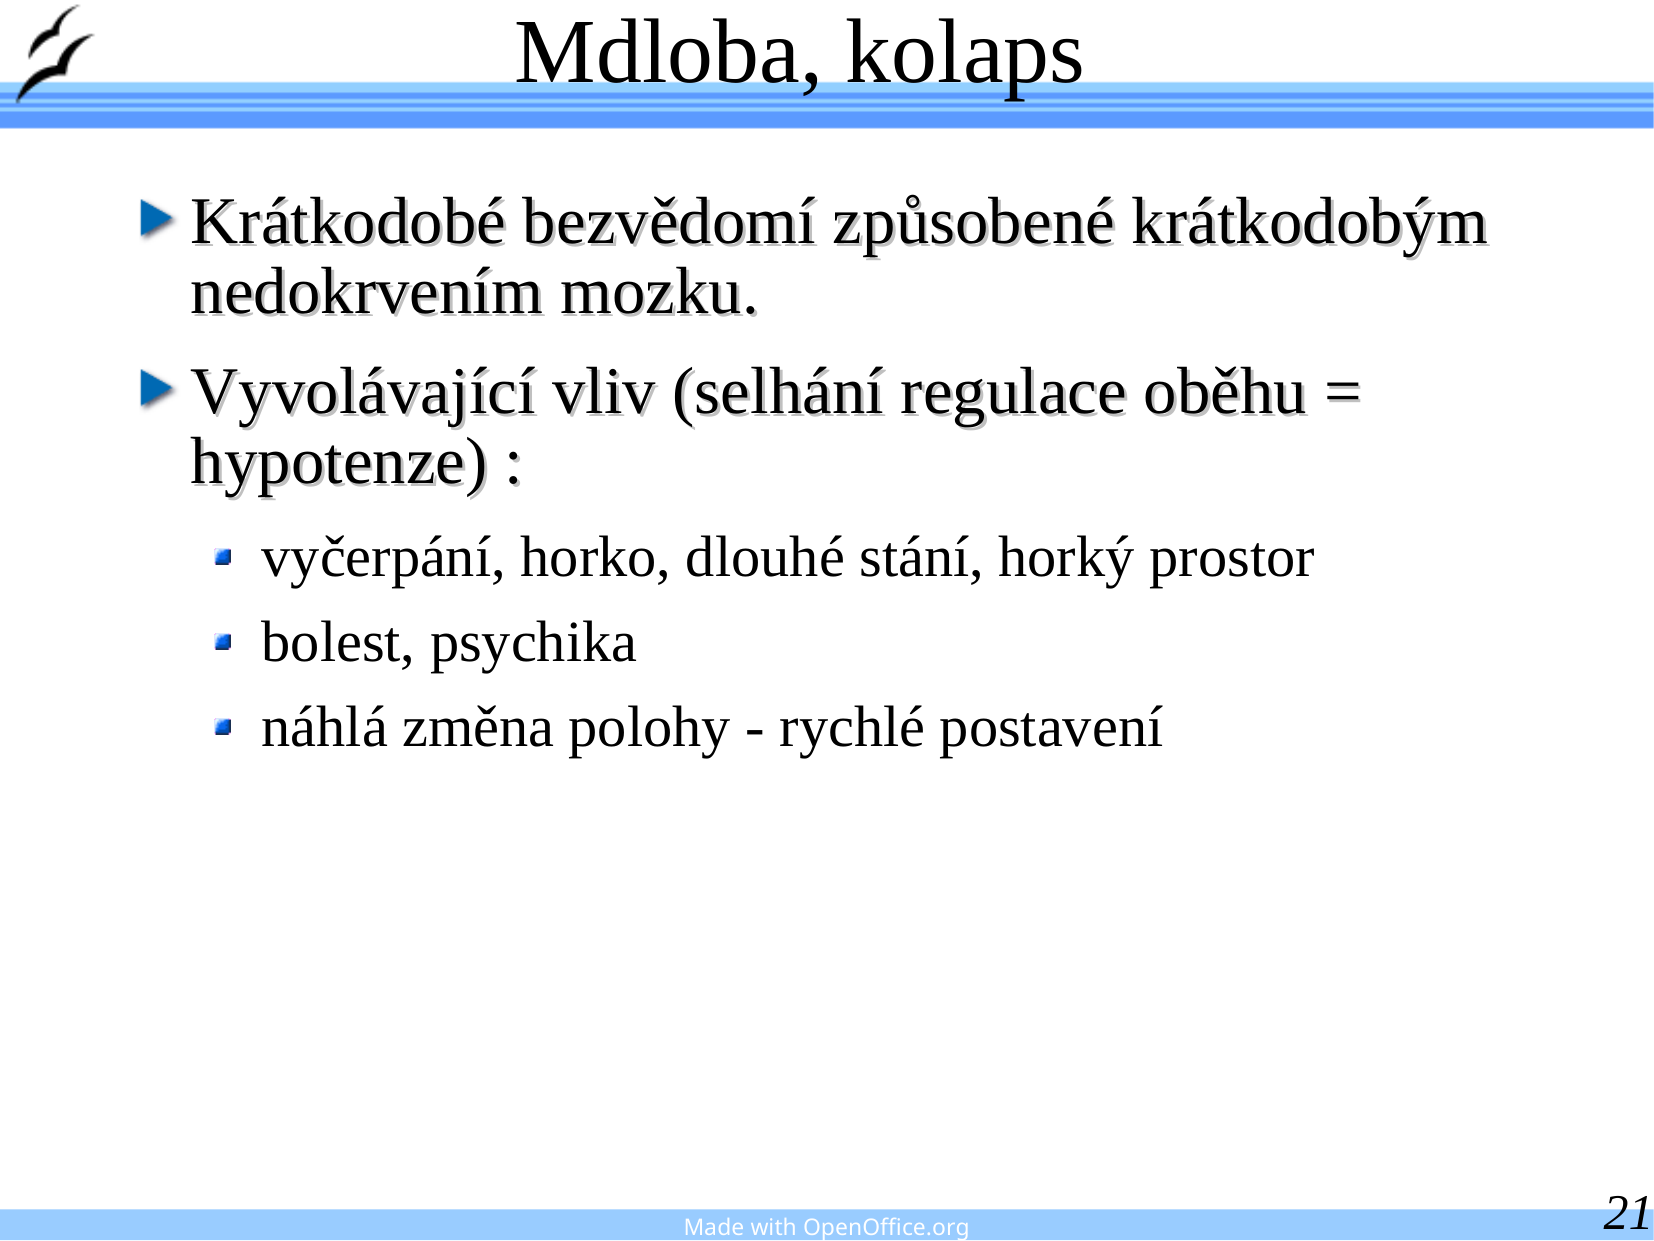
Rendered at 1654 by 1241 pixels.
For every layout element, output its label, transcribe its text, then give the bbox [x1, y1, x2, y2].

list Krátkodobé bezvědomí způsobené krátkodobým nedokrvením mozku. Vyvolávající vliv (selhání regulace oběhu = hypotenze) : vyčerpání, horko, dlouhé stání, horký prostor bolest, psychika náhlá změna polohy - rychlé postavení [120, 186, 1534, 1195]
picture [0, 0, 1654, 133]
title Mdloba, kolaps [94, 0, 1507, 107]
